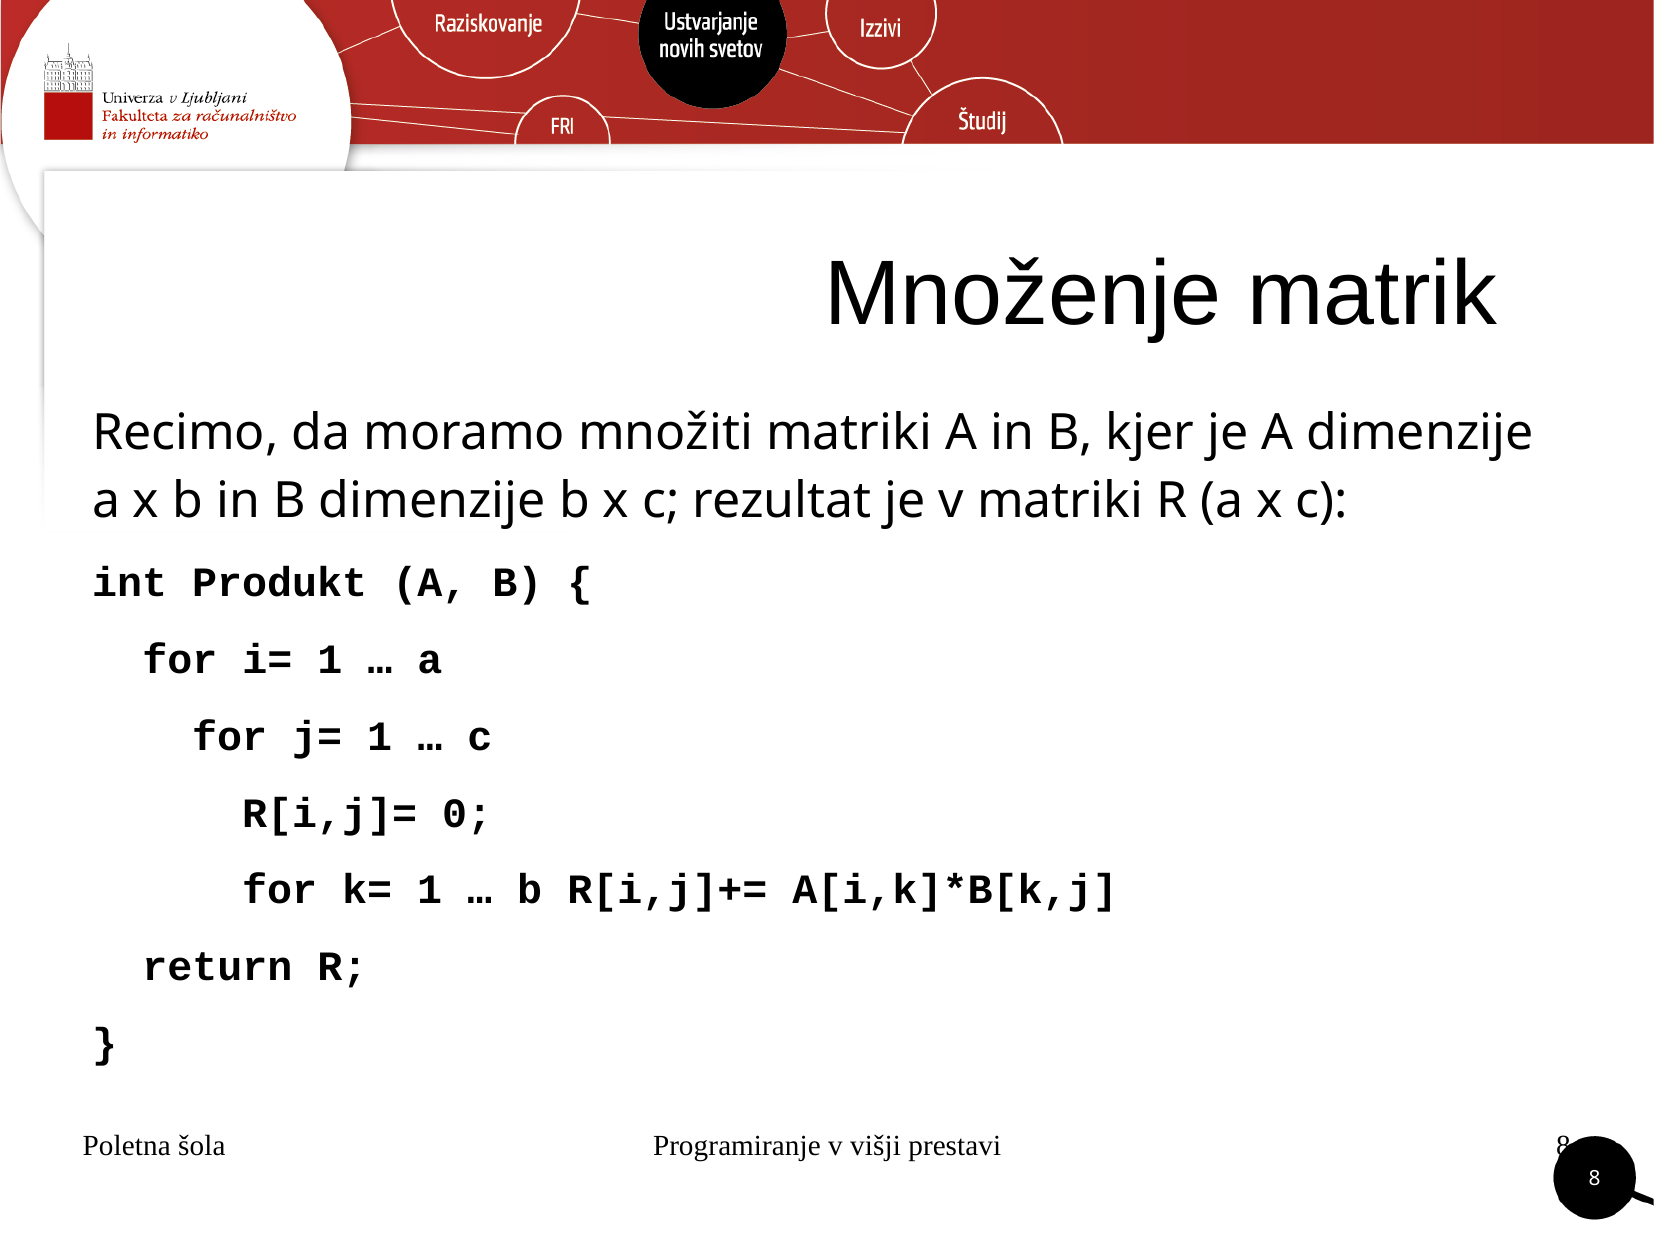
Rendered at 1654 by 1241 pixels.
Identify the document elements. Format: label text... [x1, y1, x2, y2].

picture [0, 0, 1654, 1241]
list Recimo, da moramo množiti matriki A in B, kjer je A dimenzije a x b in B dimenzije b x c; rezultat je v matriki R (a x c): int Produkt (A, B) { for i= 1 … a for j= 1 … c R[i,j]= 0; for k= 1 … b R[i,j]+= A[i,k]*B[k,j] return R; } [92, 396, 1548, 1063]
title Množenje matrik [35, 188, 1524, 397]
text_box <številka> [1553, 1145, 1636, 1212]
